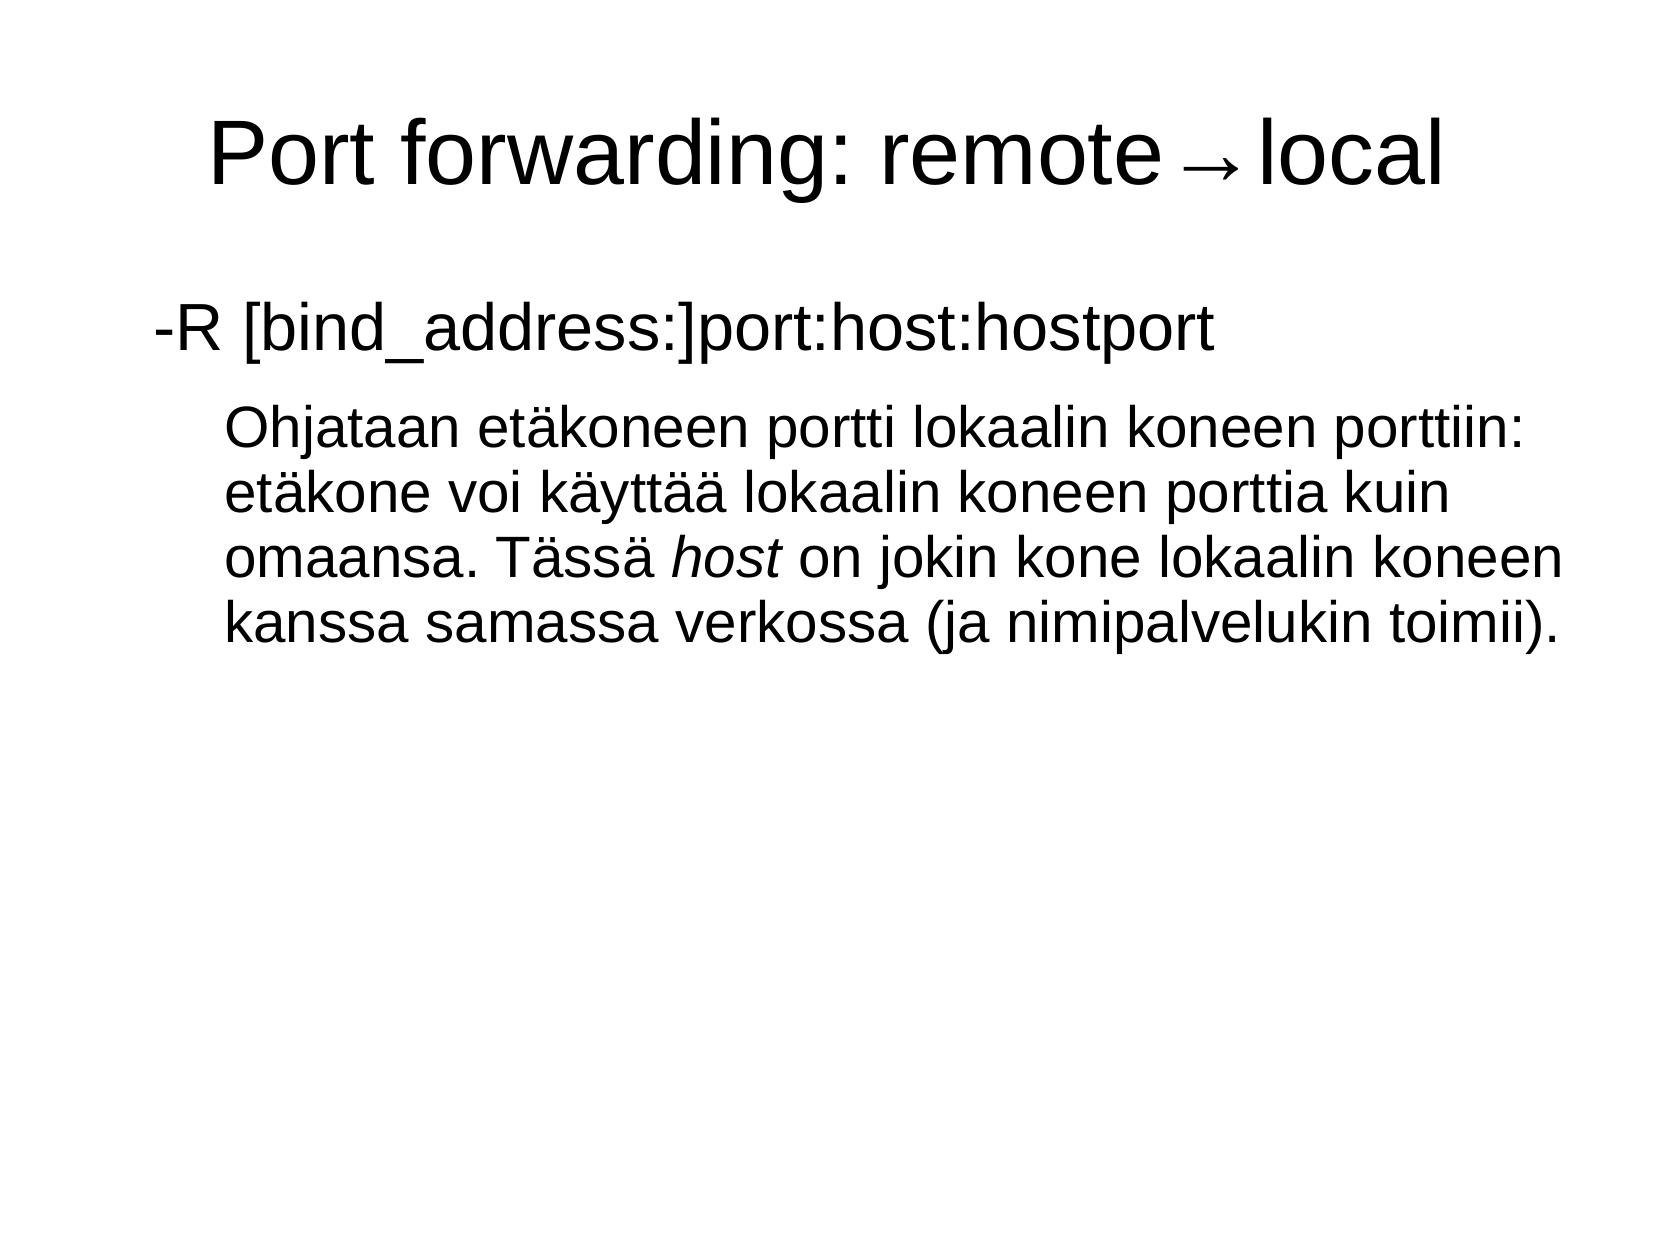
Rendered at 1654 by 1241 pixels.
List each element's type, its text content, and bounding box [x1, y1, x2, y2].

title Port forwarding: remote→local [82, 49, 1571, 257]
list -R [bind_address:]port:host:hostport Ohjataan etäkoneen portti lokaalin koneen porttiin: etäkone voi käyttää lokaalin koneen porttia kuin omaansa. Tässä host on jokin kone lokaalin koneen kanssa samassa verkossa (ja nimipalvelukin toimii). [82, 290, 1571, 1010]
